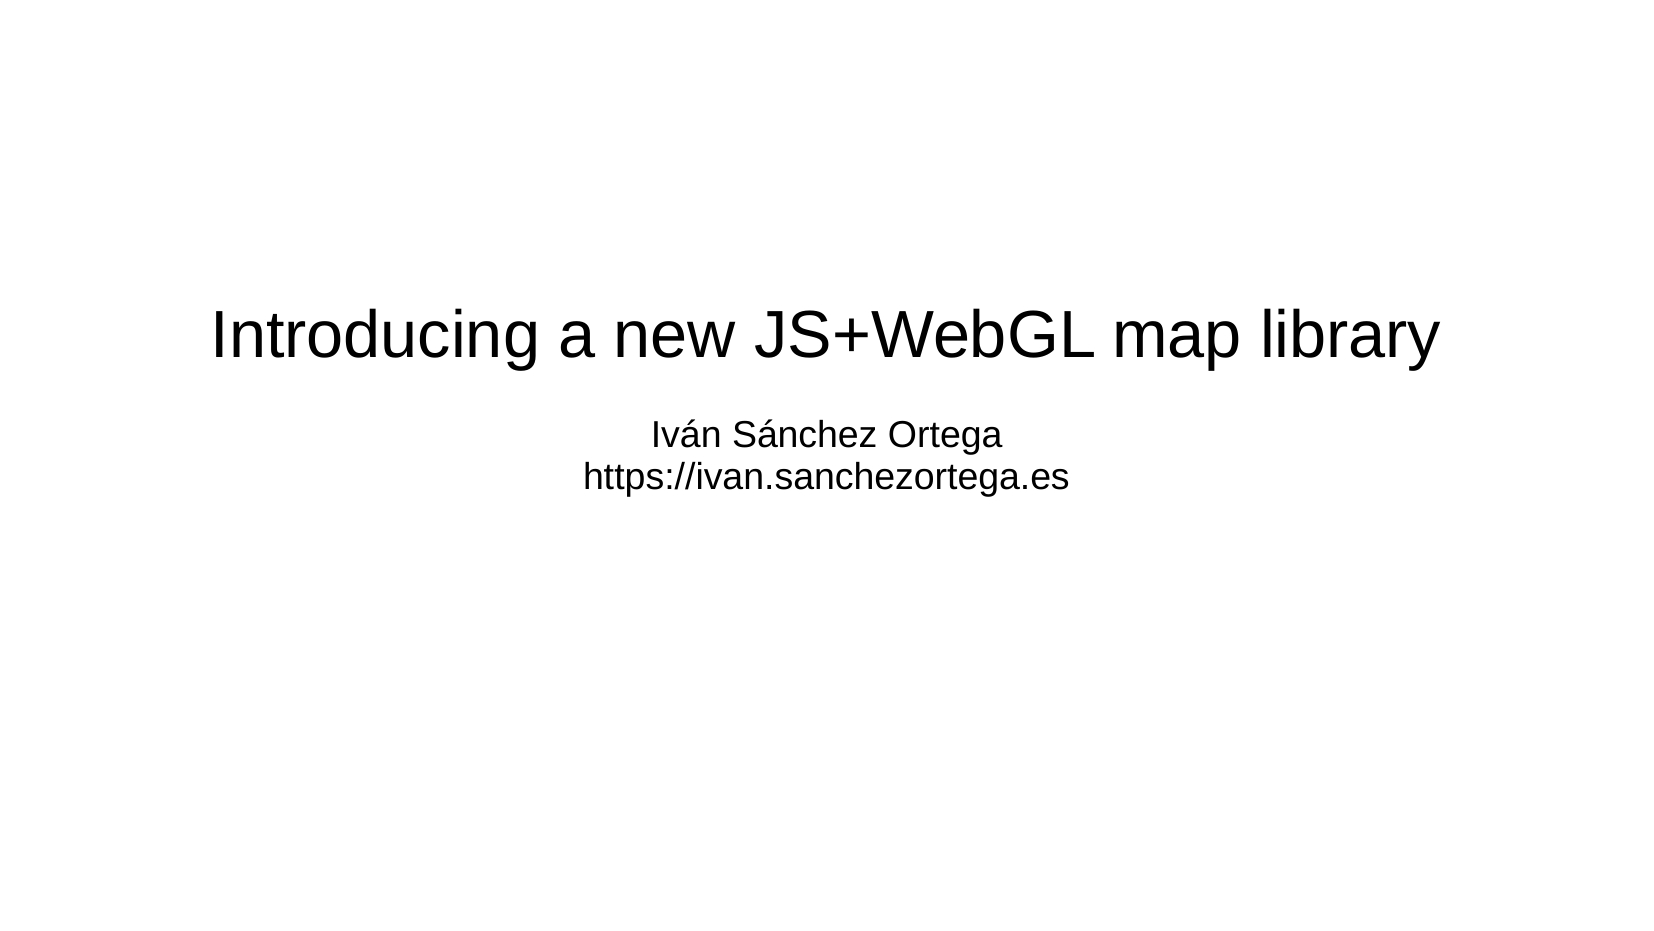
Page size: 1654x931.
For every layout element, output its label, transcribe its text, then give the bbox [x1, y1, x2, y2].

subtitle Introducing a new JS+WebGL map library Iván Sánchez Ortega https://ivan.sanchezortega.es [82, 37, 1571, 757]
